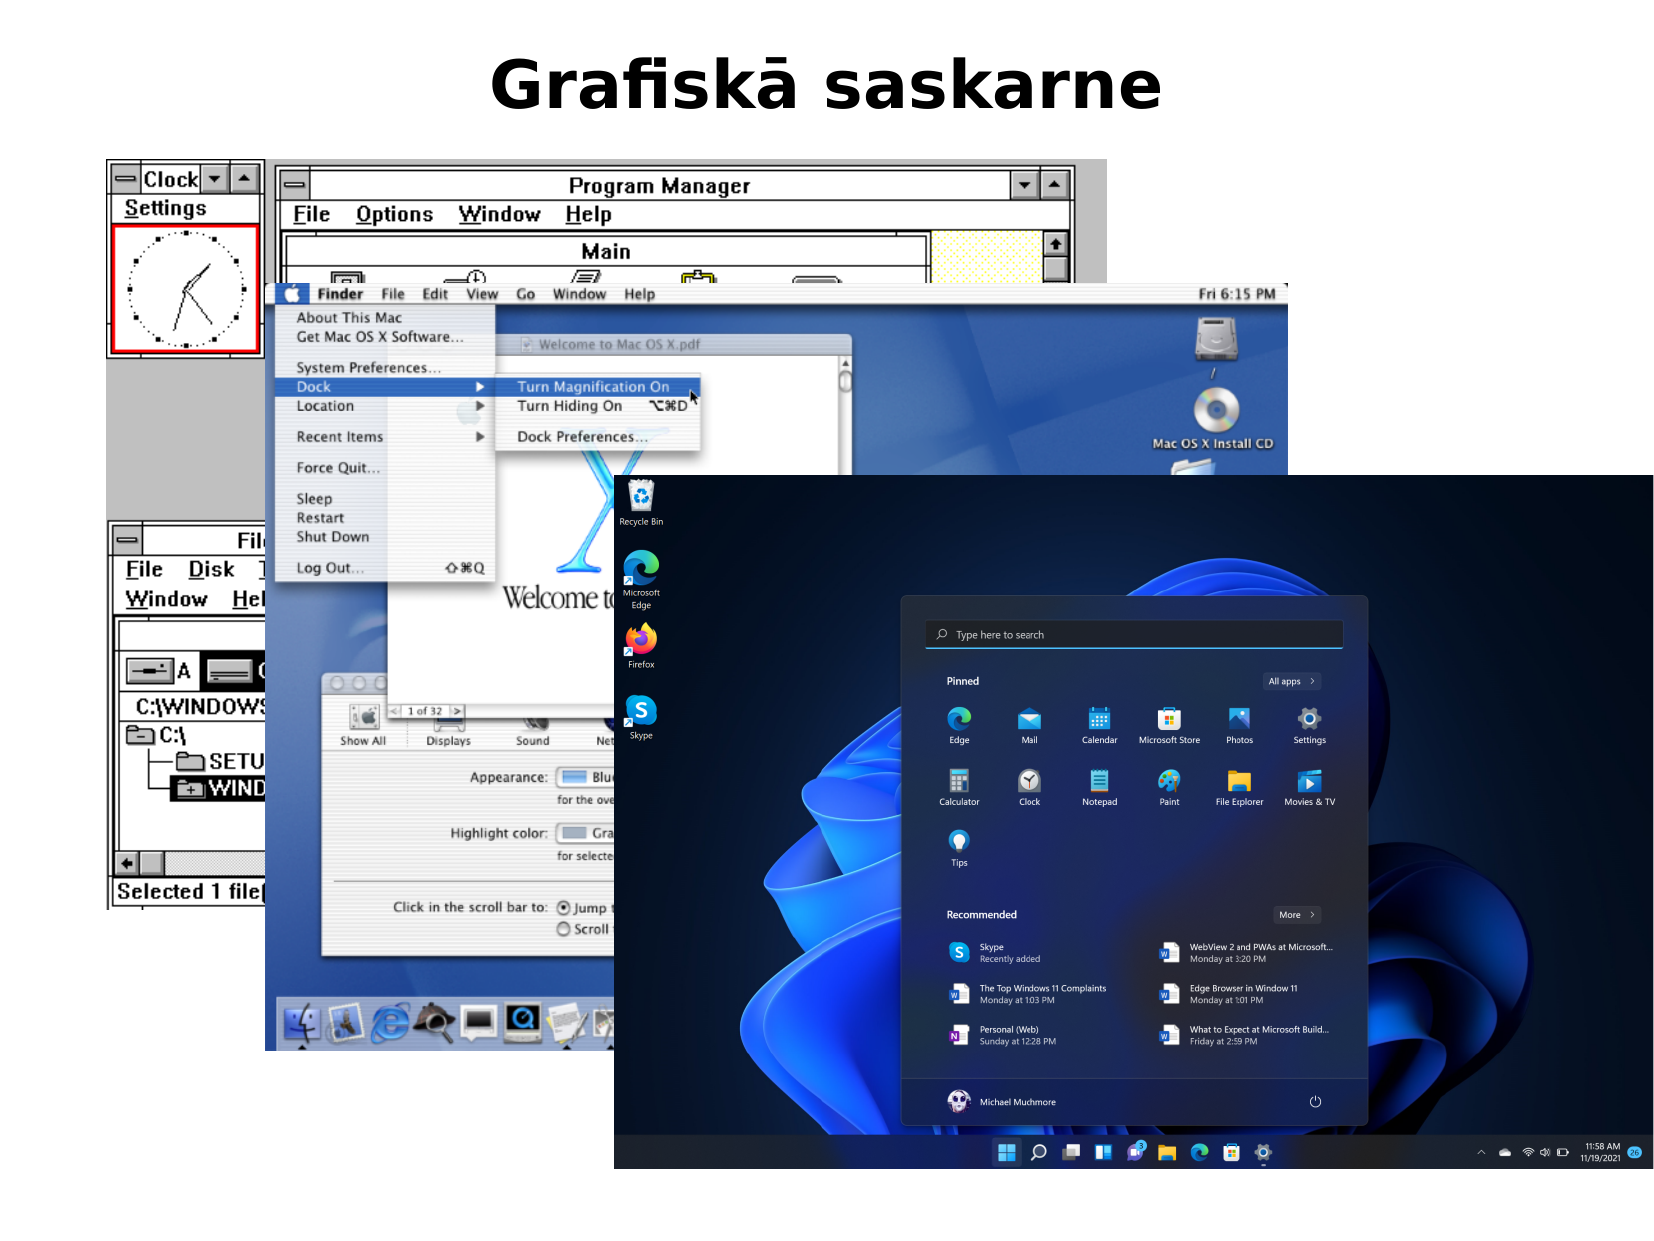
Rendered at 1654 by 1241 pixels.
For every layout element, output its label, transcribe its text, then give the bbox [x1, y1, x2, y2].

title Grafiskā saskarne [82, 7, 1571, 164]
picture [106, 164, 1654, 1169]
